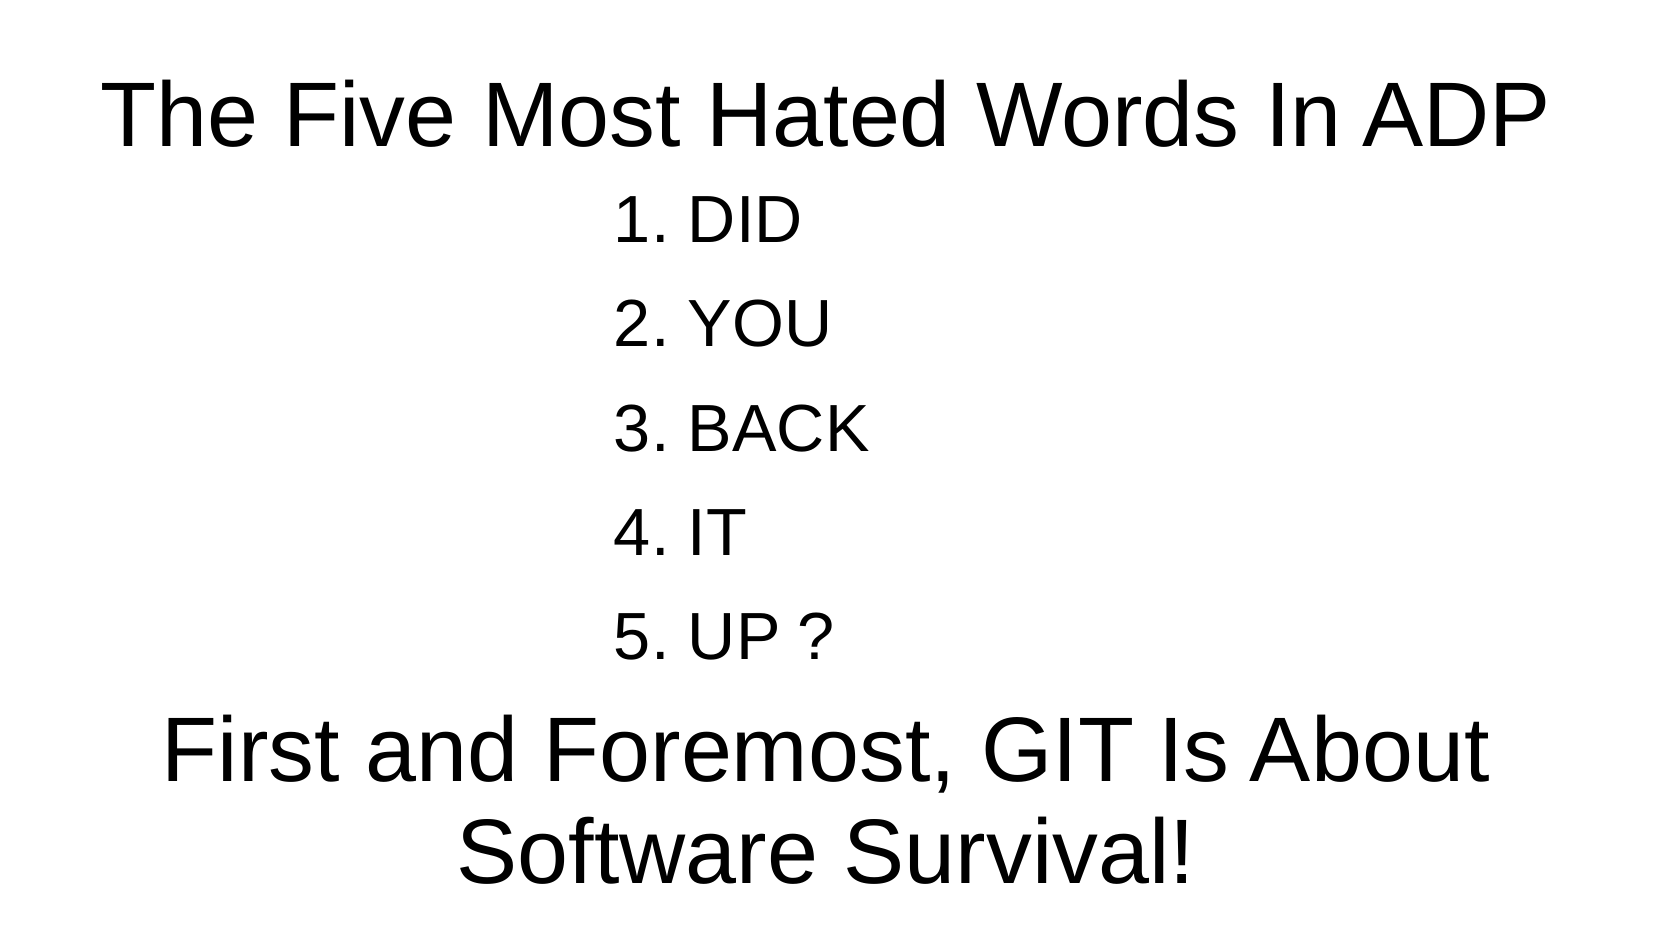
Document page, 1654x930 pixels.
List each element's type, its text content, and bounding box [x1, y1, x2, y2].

list DID YOU BACK IT UP ? [596, 182, 1054, 698]
title First and Foremost, GIT Is About Software Survival! [82, 698, 1571, 904]
title The Five Most Hated Words In ADP [82, 37, 1571, 193]
